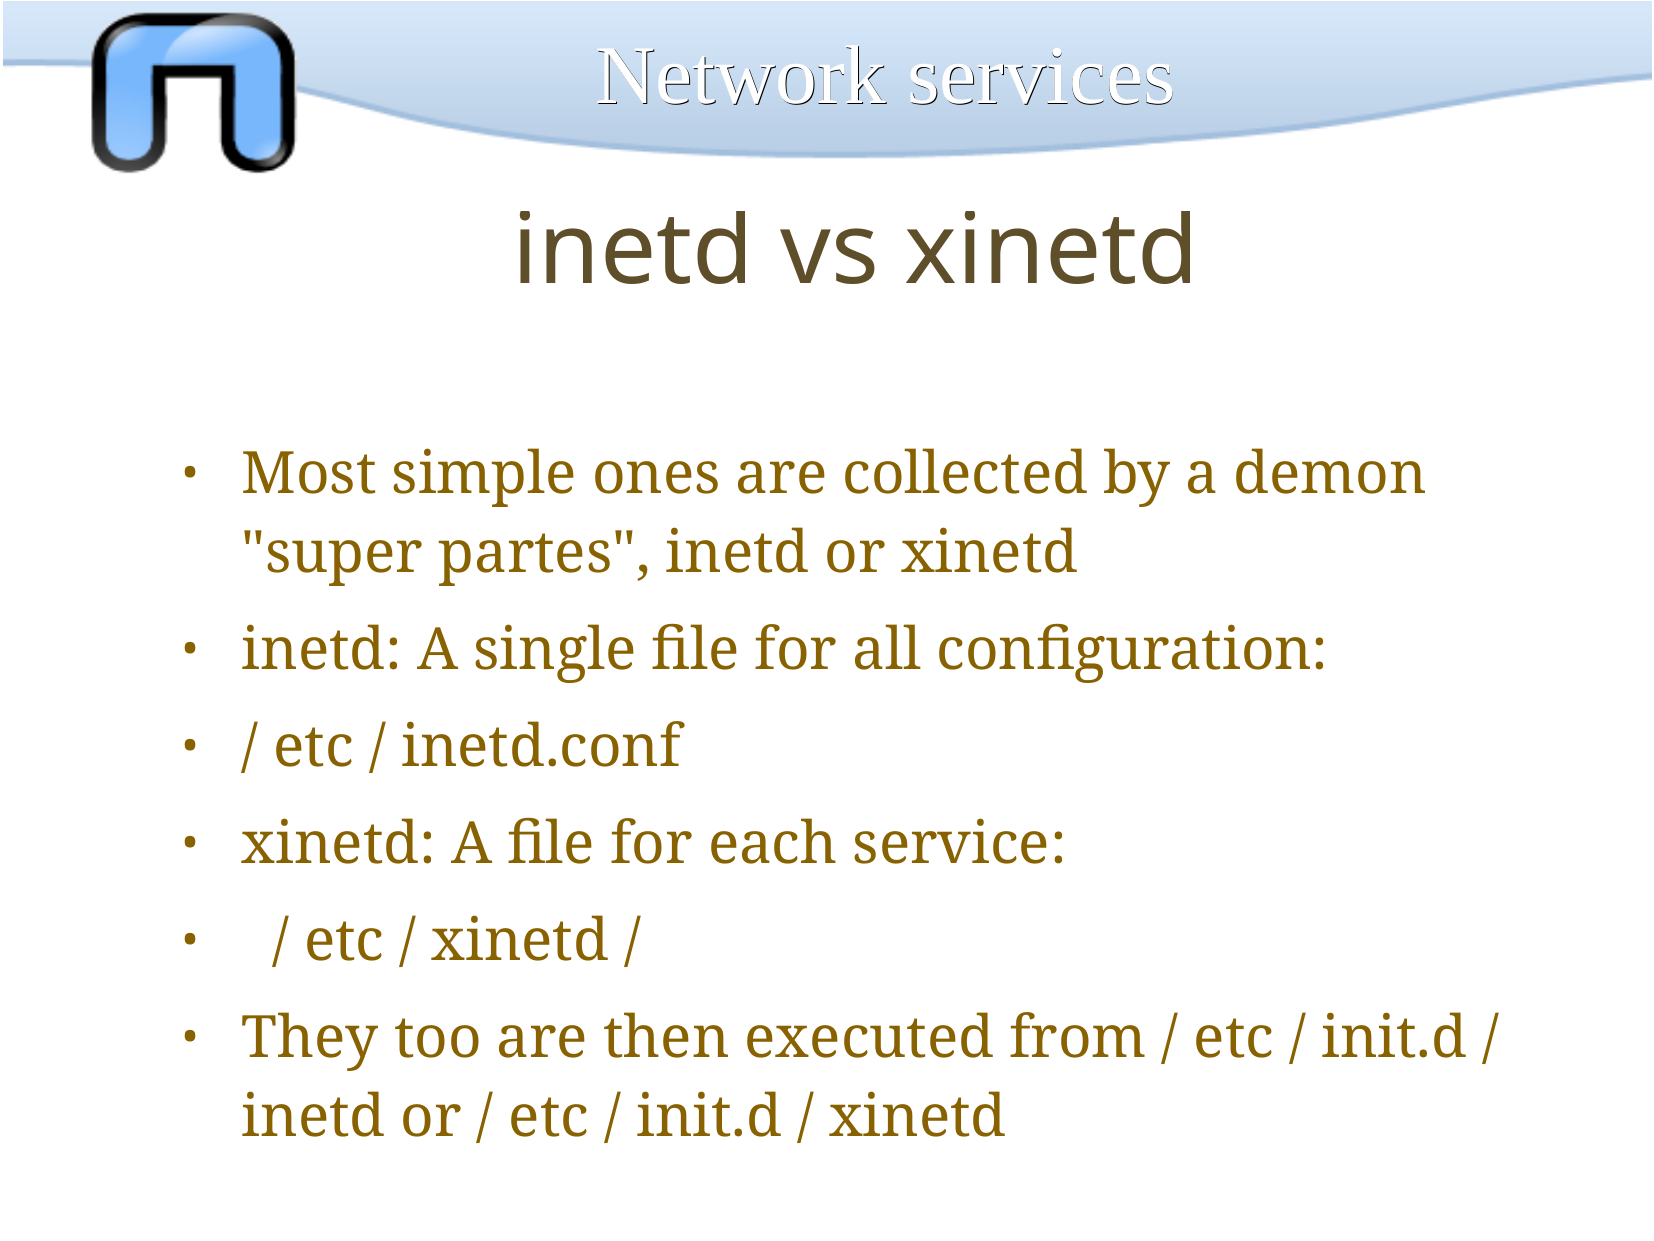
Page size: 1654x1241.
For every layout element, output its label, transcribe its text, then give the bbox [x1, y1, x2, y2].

text_box Network services [590, 29, 1182, 266]
title inetd vs xinetd [147, 211, 1565, 408]
picture [0, 0, 1654, 1241]
list Most simple ones are collected by a demon "super partes", inetd or xinetd inetd: A single file for all configuration: / etc / inetd.conf xinetd: A file for each service: / etc / xinetd / They too are then executed from / etc / init.d / inetd or / etc / init.d / xinetd [147, 431, 1565, 1241]
